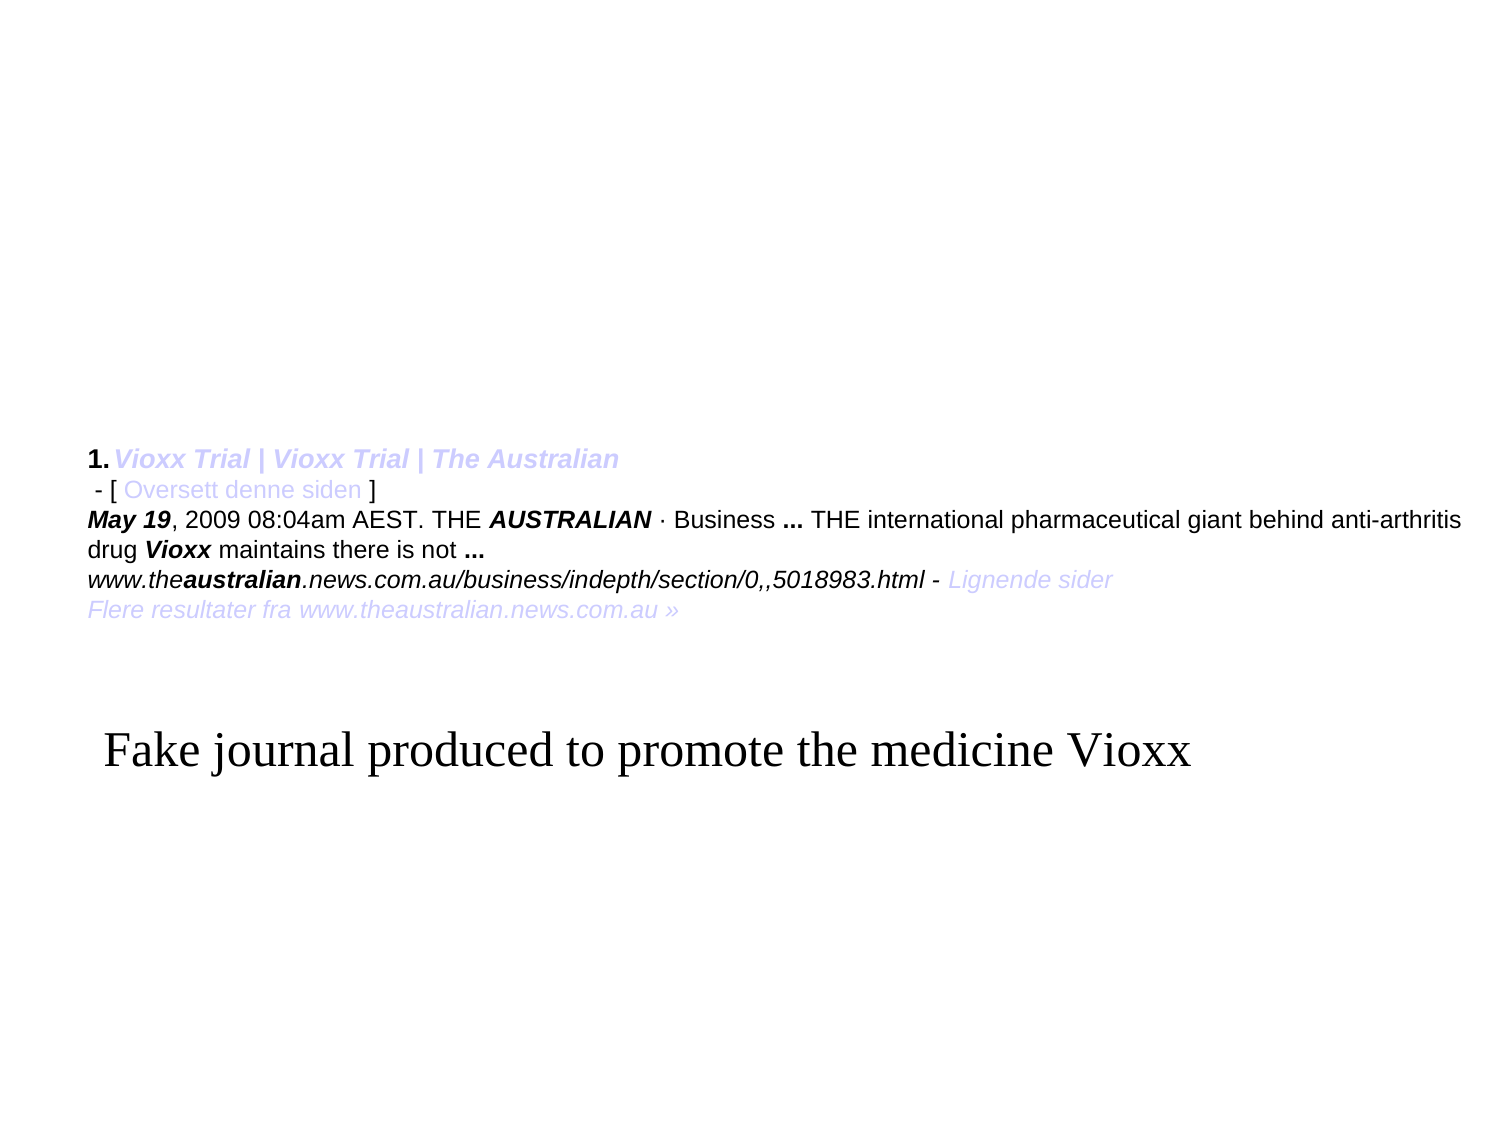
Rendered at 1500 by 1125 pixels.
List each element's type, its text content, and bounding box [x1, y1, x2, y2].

text_box 1. Vioxx Trial | Vioxx Trial | The Australian - [ Oversett denne siden ] May 19, 2009 08:04am AEST. THE AUSTRALIAN · Business ... THE international pharmaceutical giant behind anti-arthritis drug Vioxx maintains there is not ... www.theaustralian.news.com.au/business/indepth/section/0,,5018983.html - Lignende sider Flere resultater fra www.theaustralian.news.com.au » [0, 433, 1500, 662]
text_box Fake journal produced to promote the medicine Vioxx [88, 708, 1477, 784]
